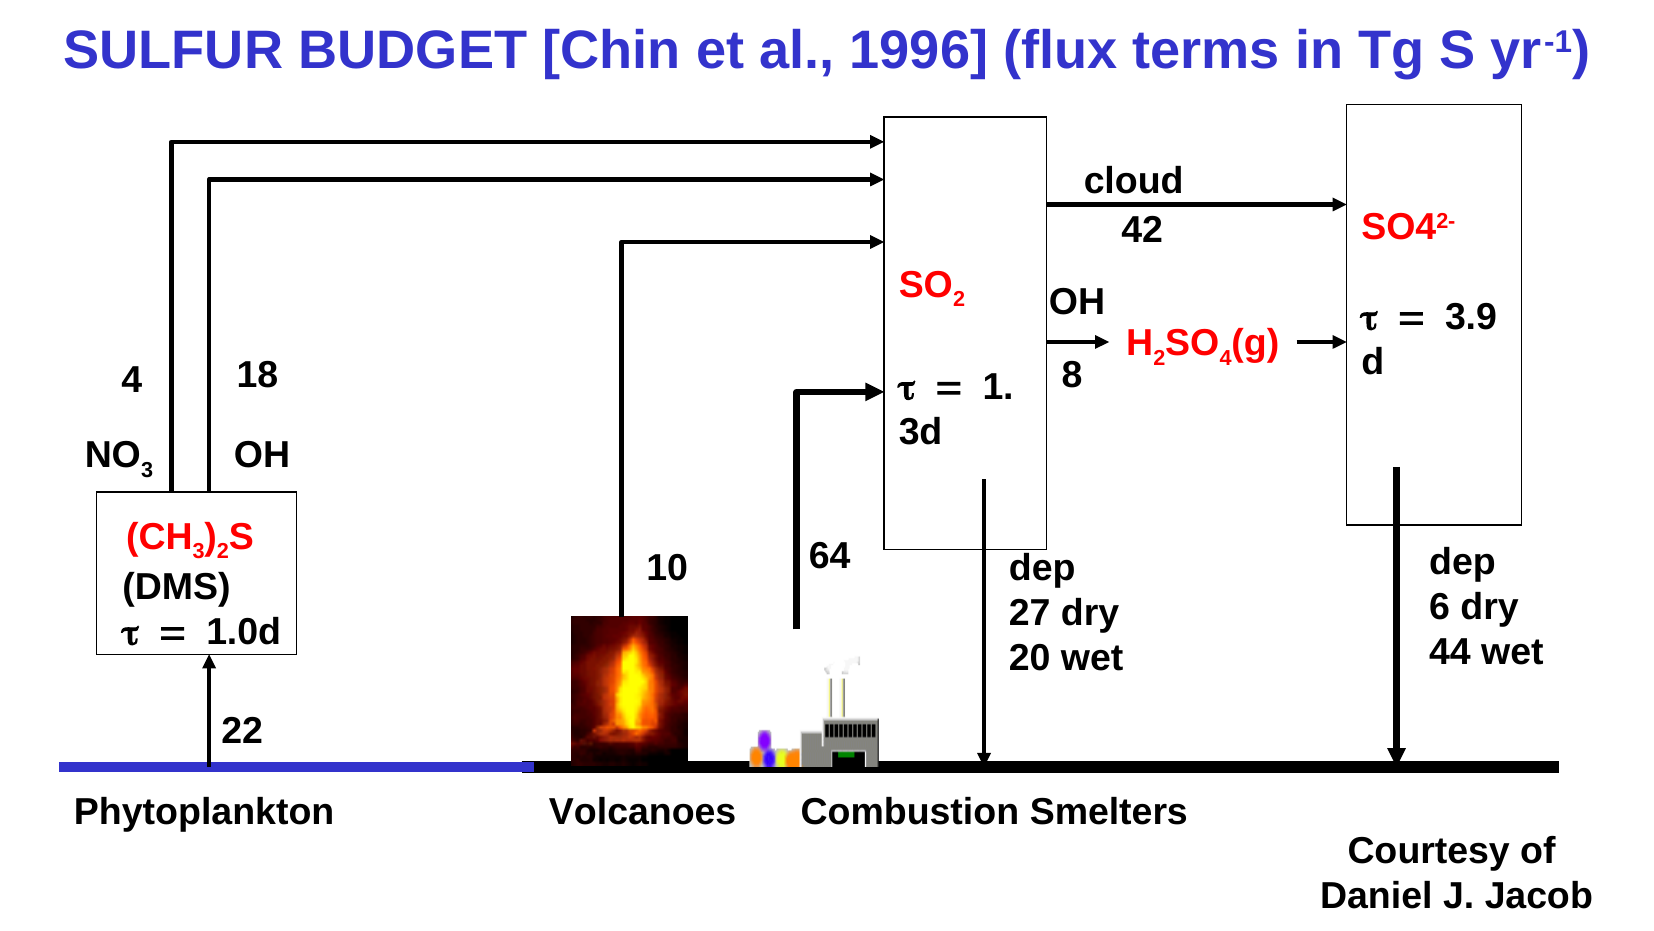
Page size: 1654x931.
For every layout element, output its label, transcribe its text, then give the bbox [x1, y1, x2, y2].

text_box Courtesy of Daniel J. Jacob [1305, 818, 1609, 924]
text_box Phytoplankton [59, 779, 350, 840]
text_box SO2 1.3d [884, 116, 1047, 550]
text_box dep 27 dry 20 wet [994, 535, 1139, 686]
picture [571, 616, 688, 766]
text_box (DMS) 1.0d [107, 554, 297, 660]
text_box 8 [1046, 341, 1098, 403]
text_box 10 [631, 535, 703, 596]
picture [746, 629, 935, 767]
text_box SO42- 3.9d [1346, 104, 1522, 525]
text_box Combustion Smelters [785, 779, 1204, 840]
text_box 42 [1106, 197, 1178, 259]
title SULFUR BUDGET [Chin et al., 1996] (flux terms in Tg S yr-1) [0, 0, 1654, 94]
text_box H2SO4(g) [1111, 310, 1295, 377]
text_box Volcanoes [534, 779, 752, 840]
text_box 4 [106, 347, 158, 409]
text_box 64 [794, 522, 866, 584]
text_box OH [1034, 269, 1121, 330]
text_box cloud [1069, 147, 1200, 209]
text_box NO3 [70, 422, 169, 490]
text_box dep 6 dry 44 wet [1414, 529, 1559, 725]
text_box (CH3)2S [111, 504, 269, 554]
text_box OH [219, 422, 306, 484]
text_box 18 [221, 341, 294, 403]
text_box 22 [206, 697, 278, 759]
